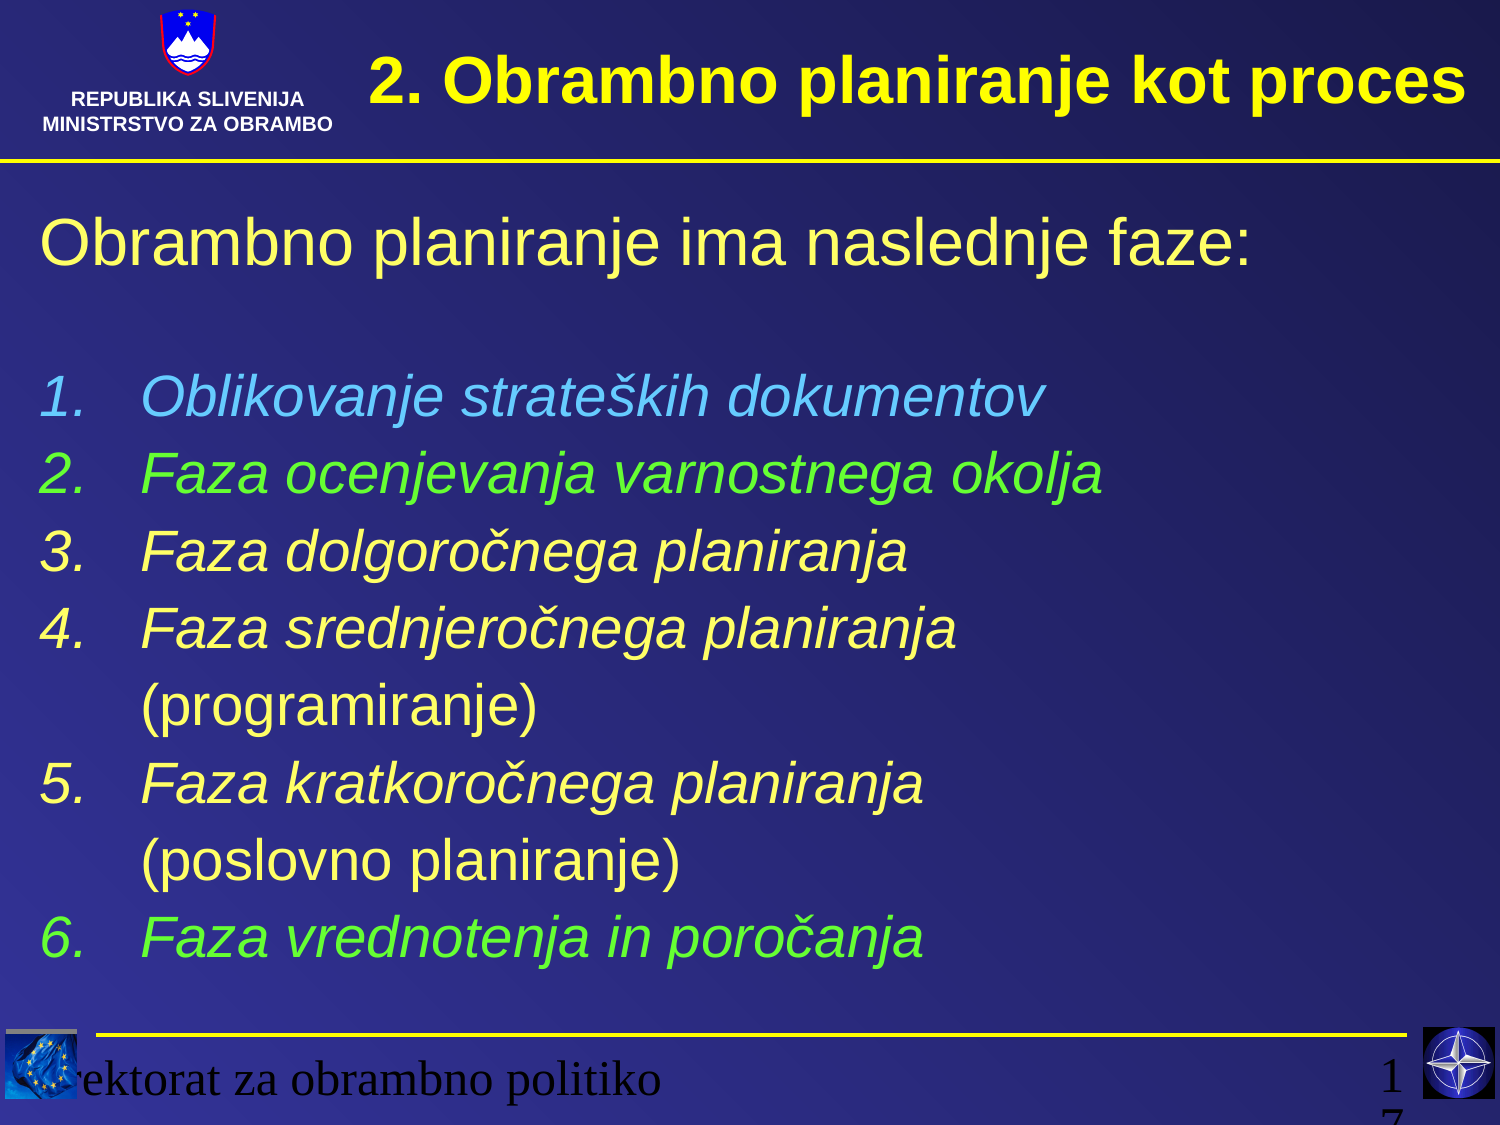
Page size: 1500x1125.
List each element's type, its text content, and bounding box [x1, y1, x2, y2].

title 2. Obrambno planiranje kot proces [348, 29, 1489, 125]
list Obrambno planiranje ima naslednje faze: Oblikovanje strateških dokumentov Faza ocenjevanja varnostnega okolja Faza dolgoročnega planiranja Faza srednjeročnega planiranja (programiranje) Faza kratkoročnega planiranja (poslovno planiranje) Faza vrednotenja in poročanja [24, 200, 1476, 1006]
